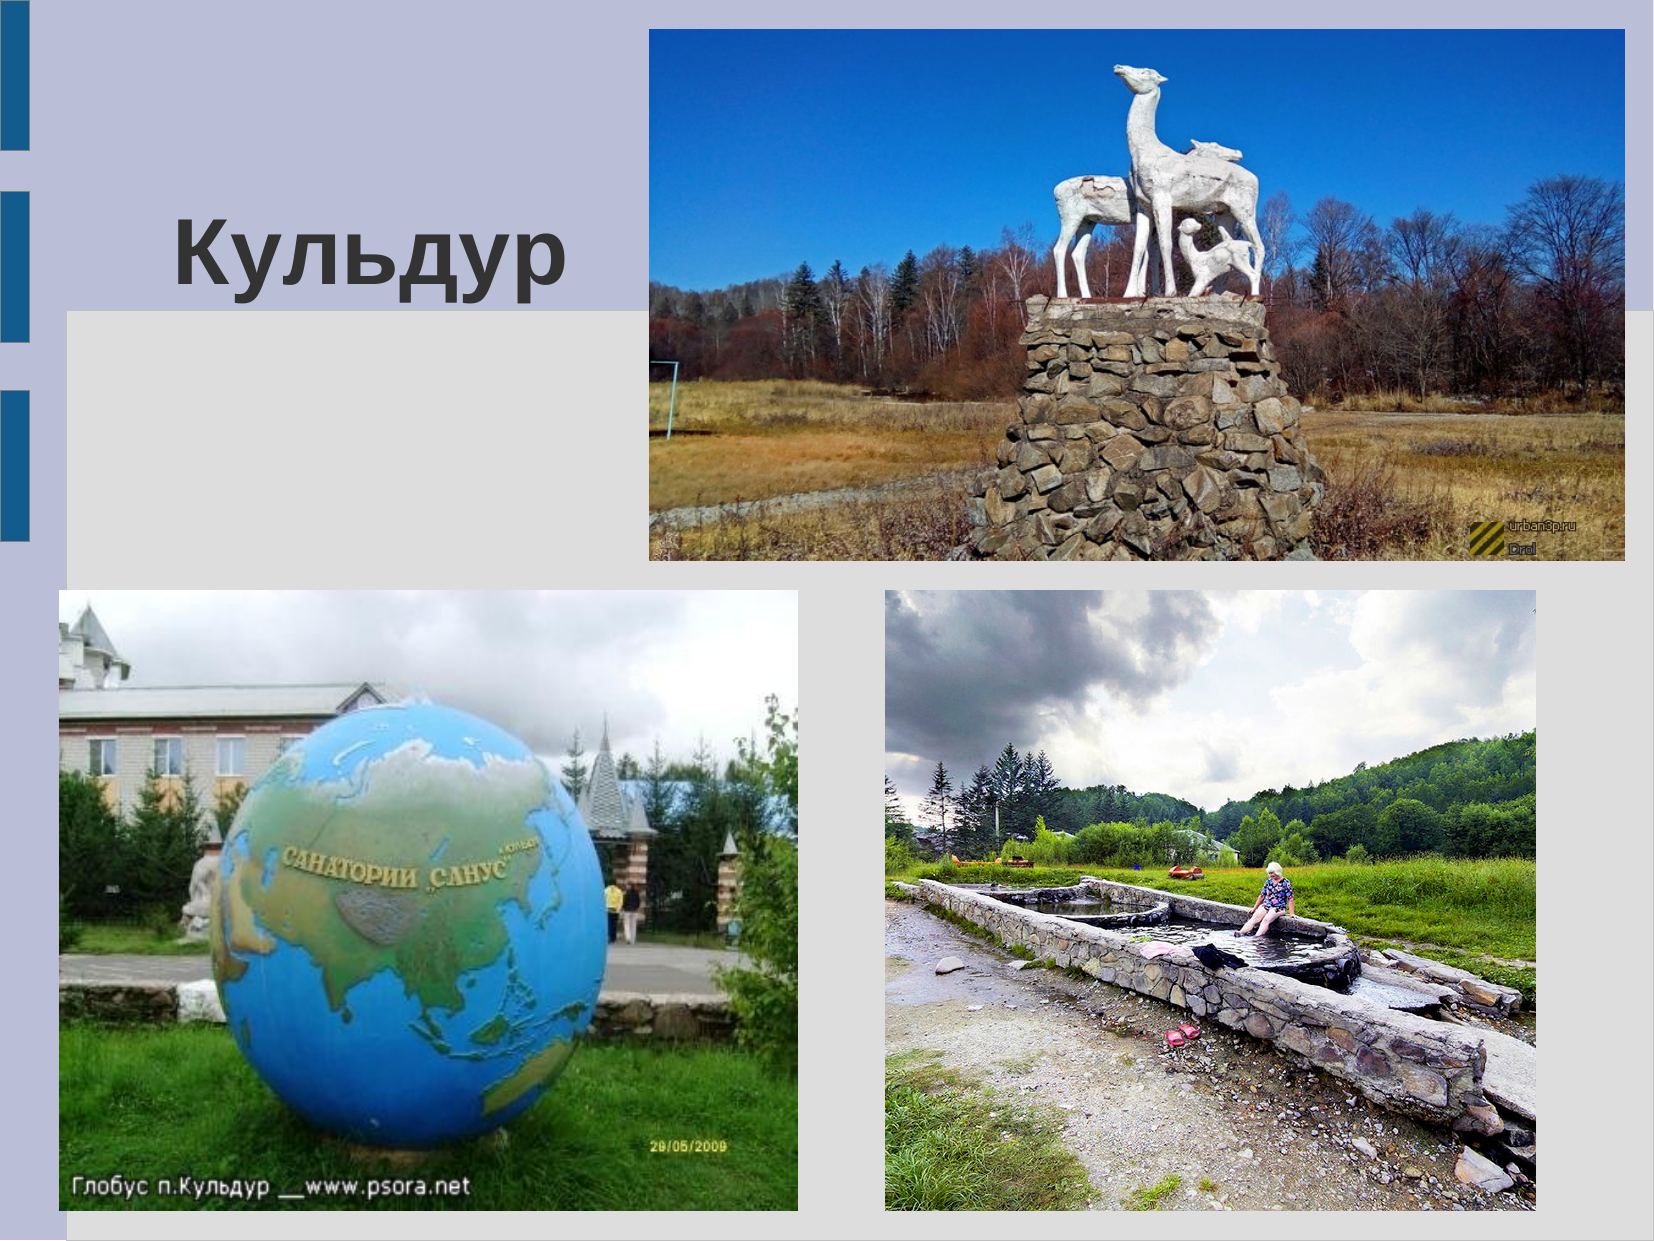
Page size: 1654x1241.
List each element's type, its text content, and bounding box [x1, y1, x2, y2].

picture [649, 29, 1625, 562]
picture [885, 590, 1536, 1211]
title Кульдур [121, 91, 621, 414]
picture [59, 590, 798, 1211]
